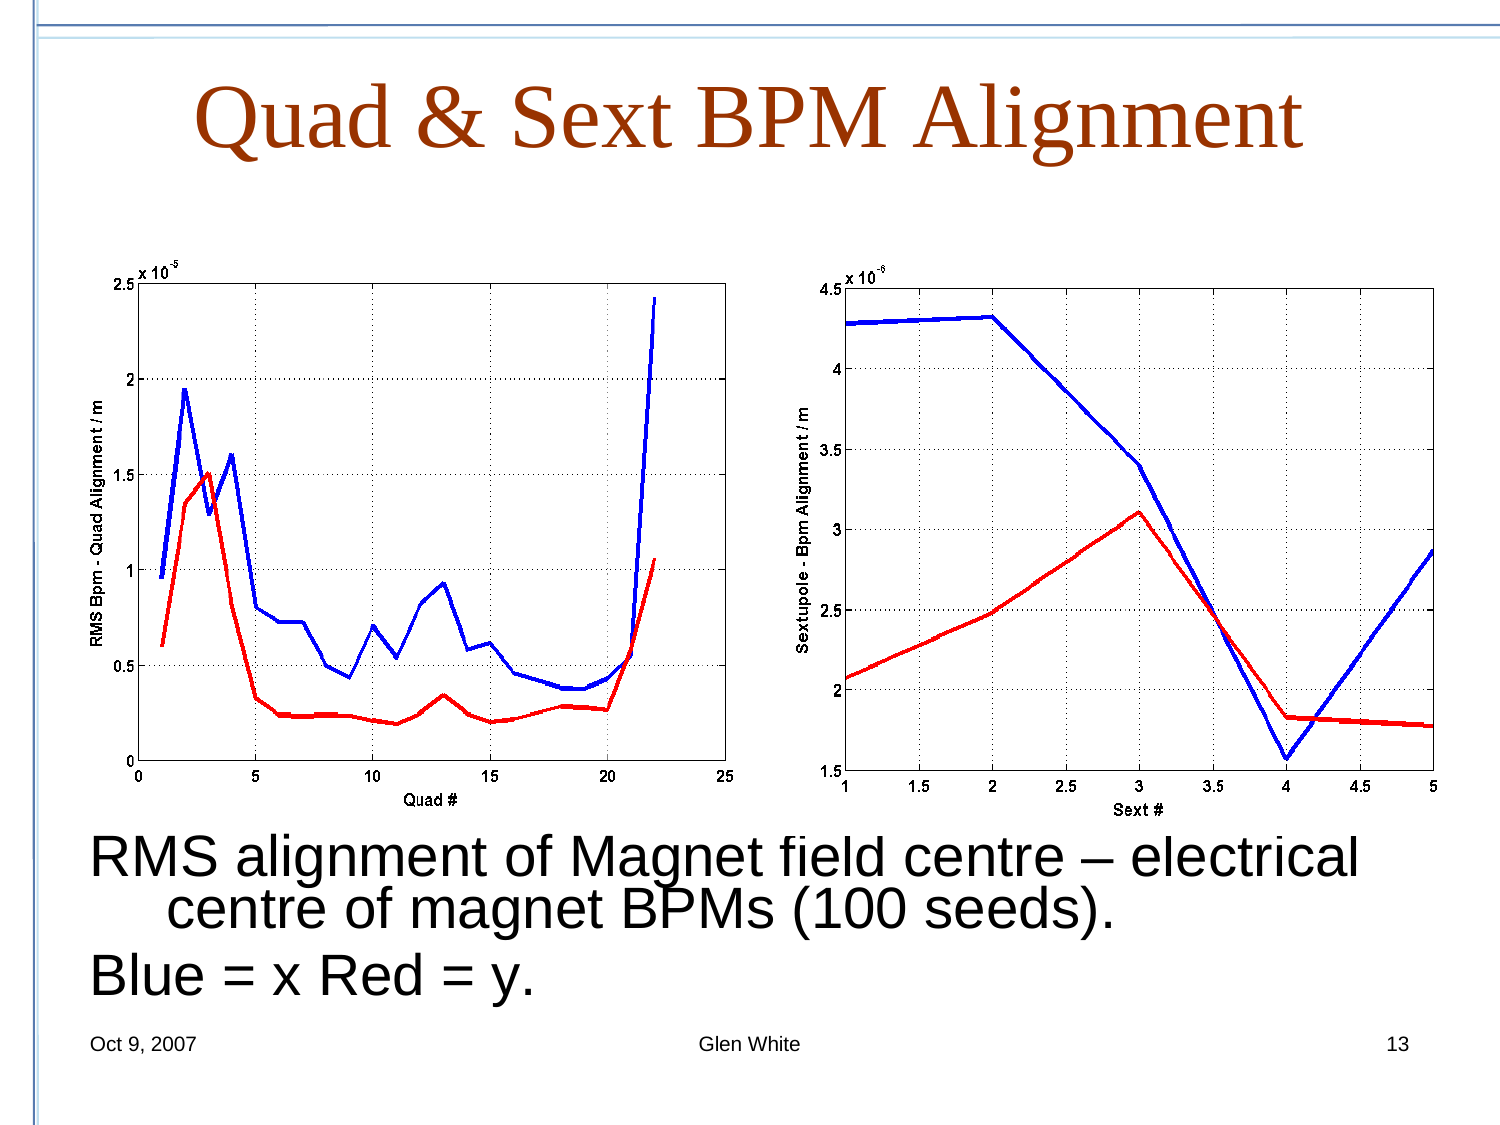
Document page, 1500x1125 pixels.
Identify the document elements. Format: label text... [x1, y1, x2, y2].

title Quad & Sext BPM Alignment [75, 49, 1426, 175]
picture [39, 240, 1500, 836]
list RMS alignment of Magnet field centre – electrical centre of magnet BPMs (100 seeds). Blue = x Red = y. [75, 827, 1426, 1027]
